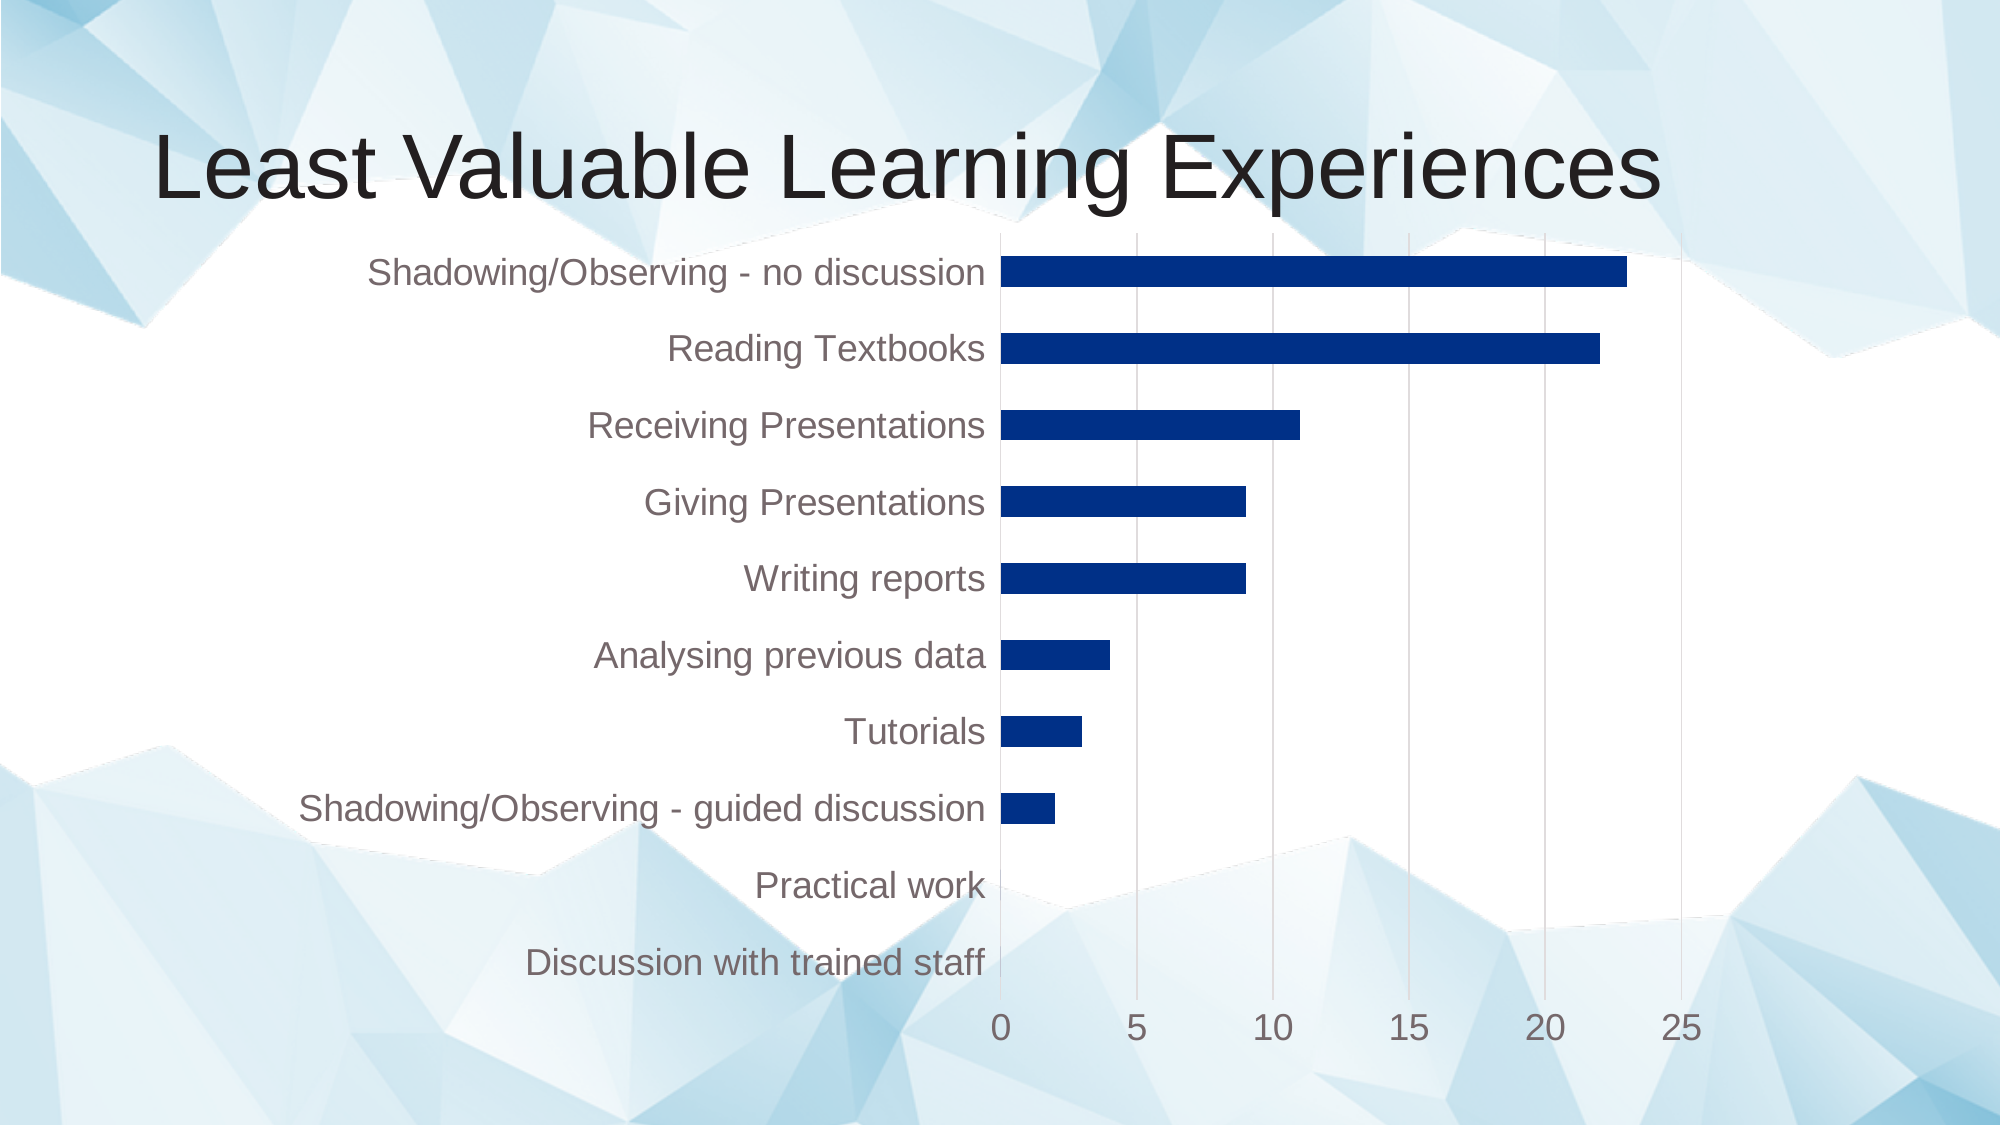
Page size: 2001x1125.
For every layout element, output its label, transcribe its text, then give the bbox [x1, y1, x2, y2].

picture [0, 745, 2000, 1125]
picture [0, 0, 2000, 359]
title Least Valuable Learning Experiences [137, 59, 1863, 278]
chart [269, 216, 1731, 1066]
